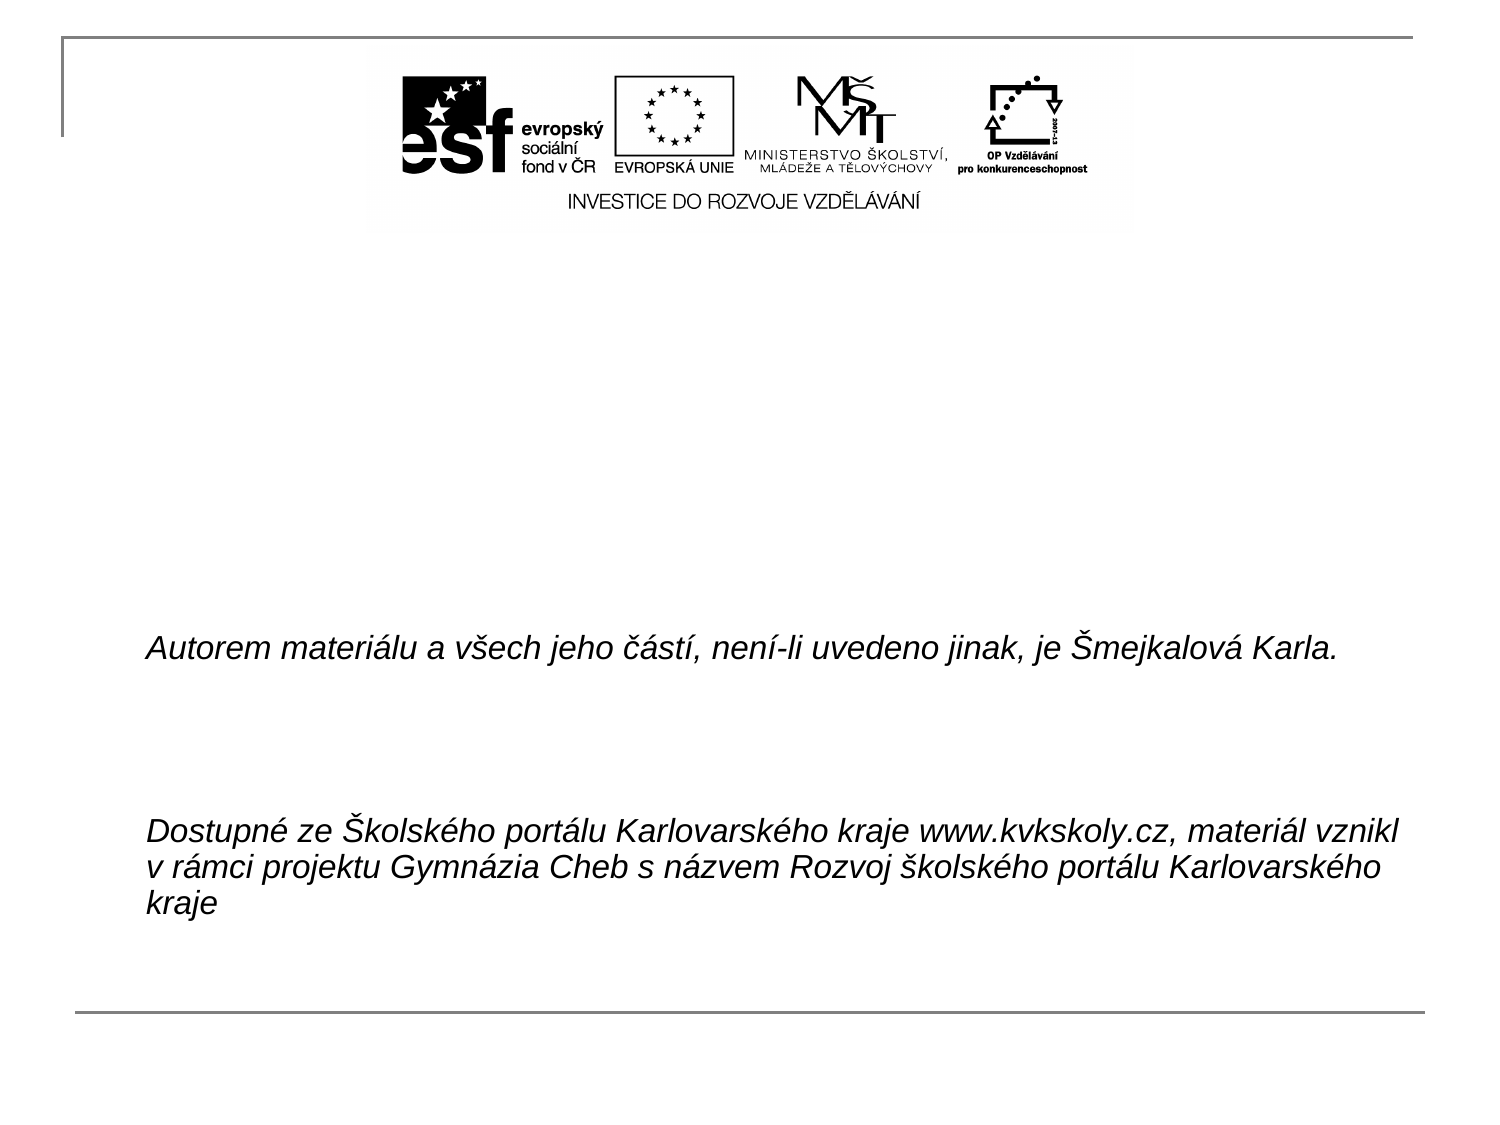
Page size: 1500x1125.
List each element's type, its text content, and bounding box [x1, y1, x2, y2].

picture [366, 45, 1134, 233]
list Autorem materiálu a všech jeho částí, není-li uvedeno jinak, je Šmejkalová Karla. Dostupné ze Školského portálu Karlovarského kraje www.kvkskoly.cz, materiál vznikl v rámci projektu Gymnázia Cheb s názvem Rozvoj školského portálu Karlovarského kraje [75, 262, 1426, 1006]
